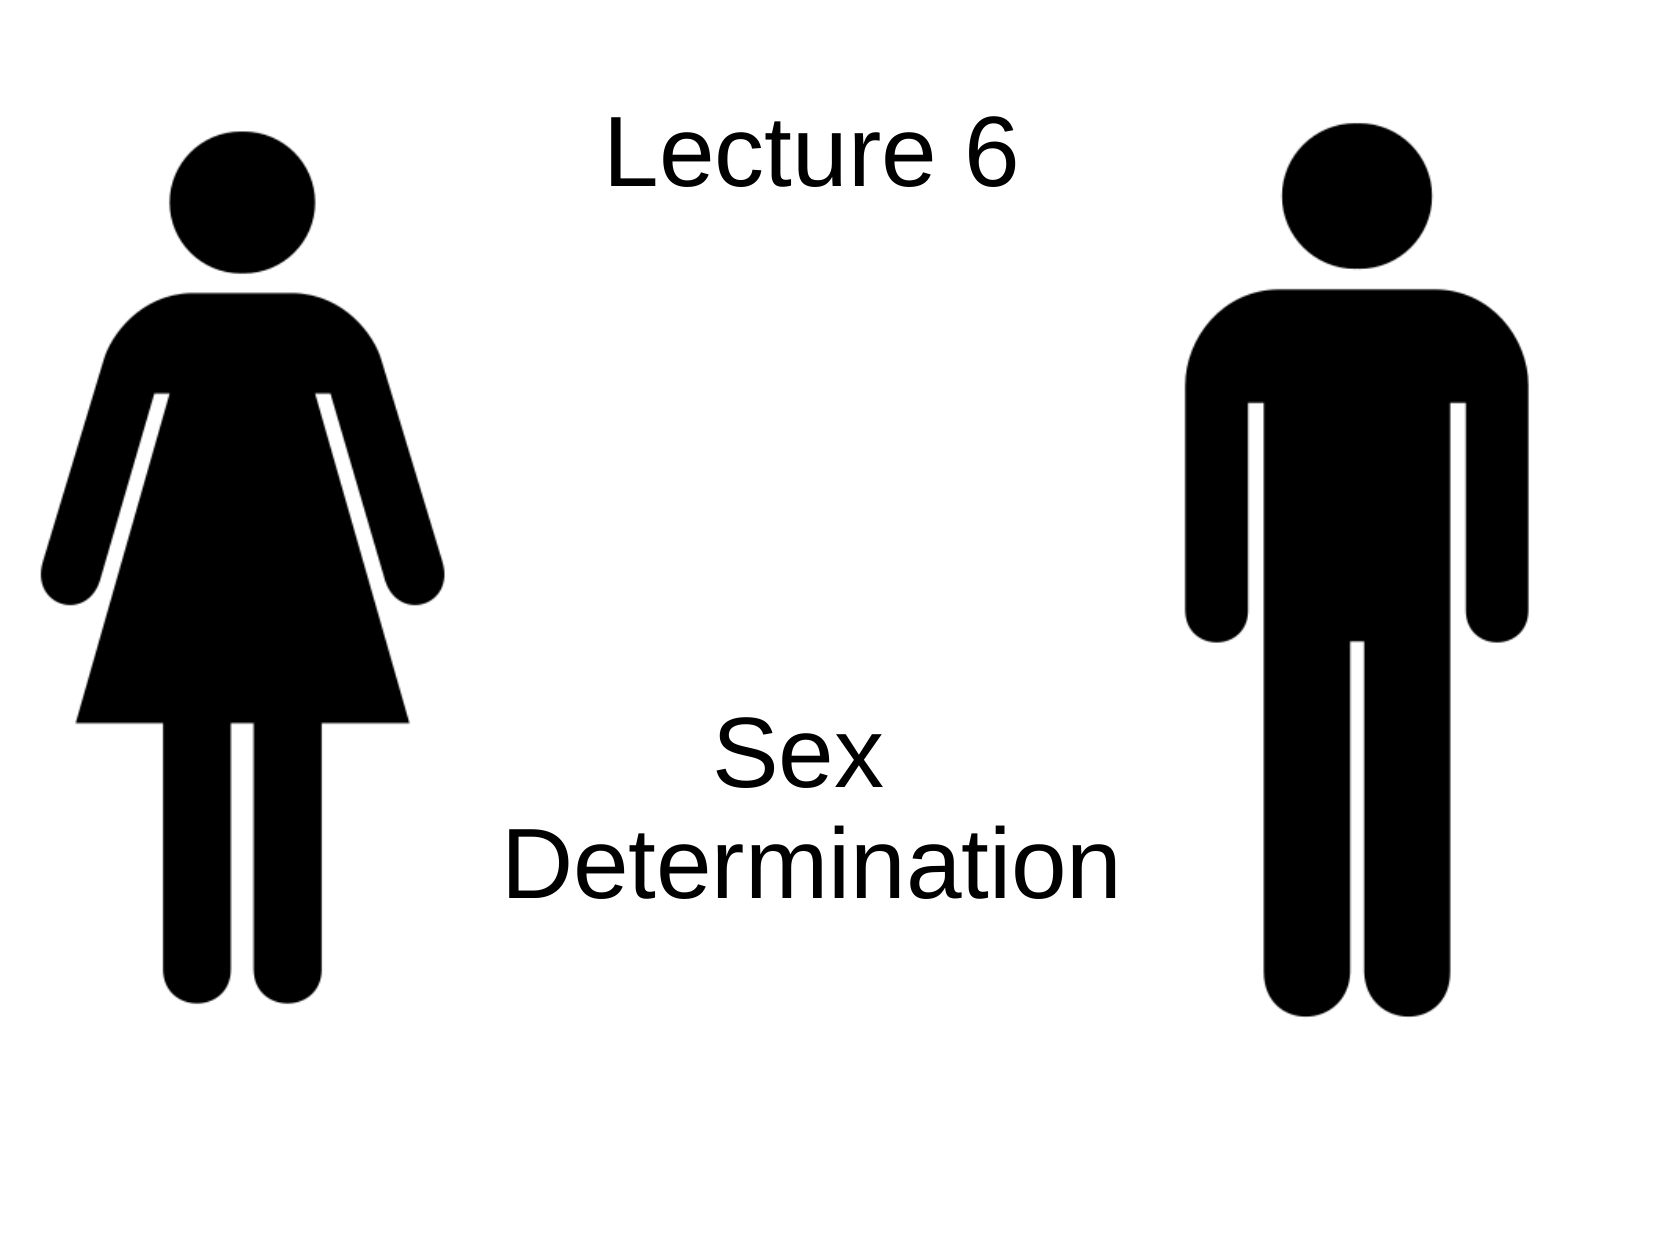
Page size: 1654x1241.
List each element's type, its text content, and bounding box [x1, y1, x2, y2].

text_box Lecture 6 Sex Determination [442, 88, 1182, 928]
picture [13, 88, 473, 1027]
picture [1149, 100, 1565, 1034]
